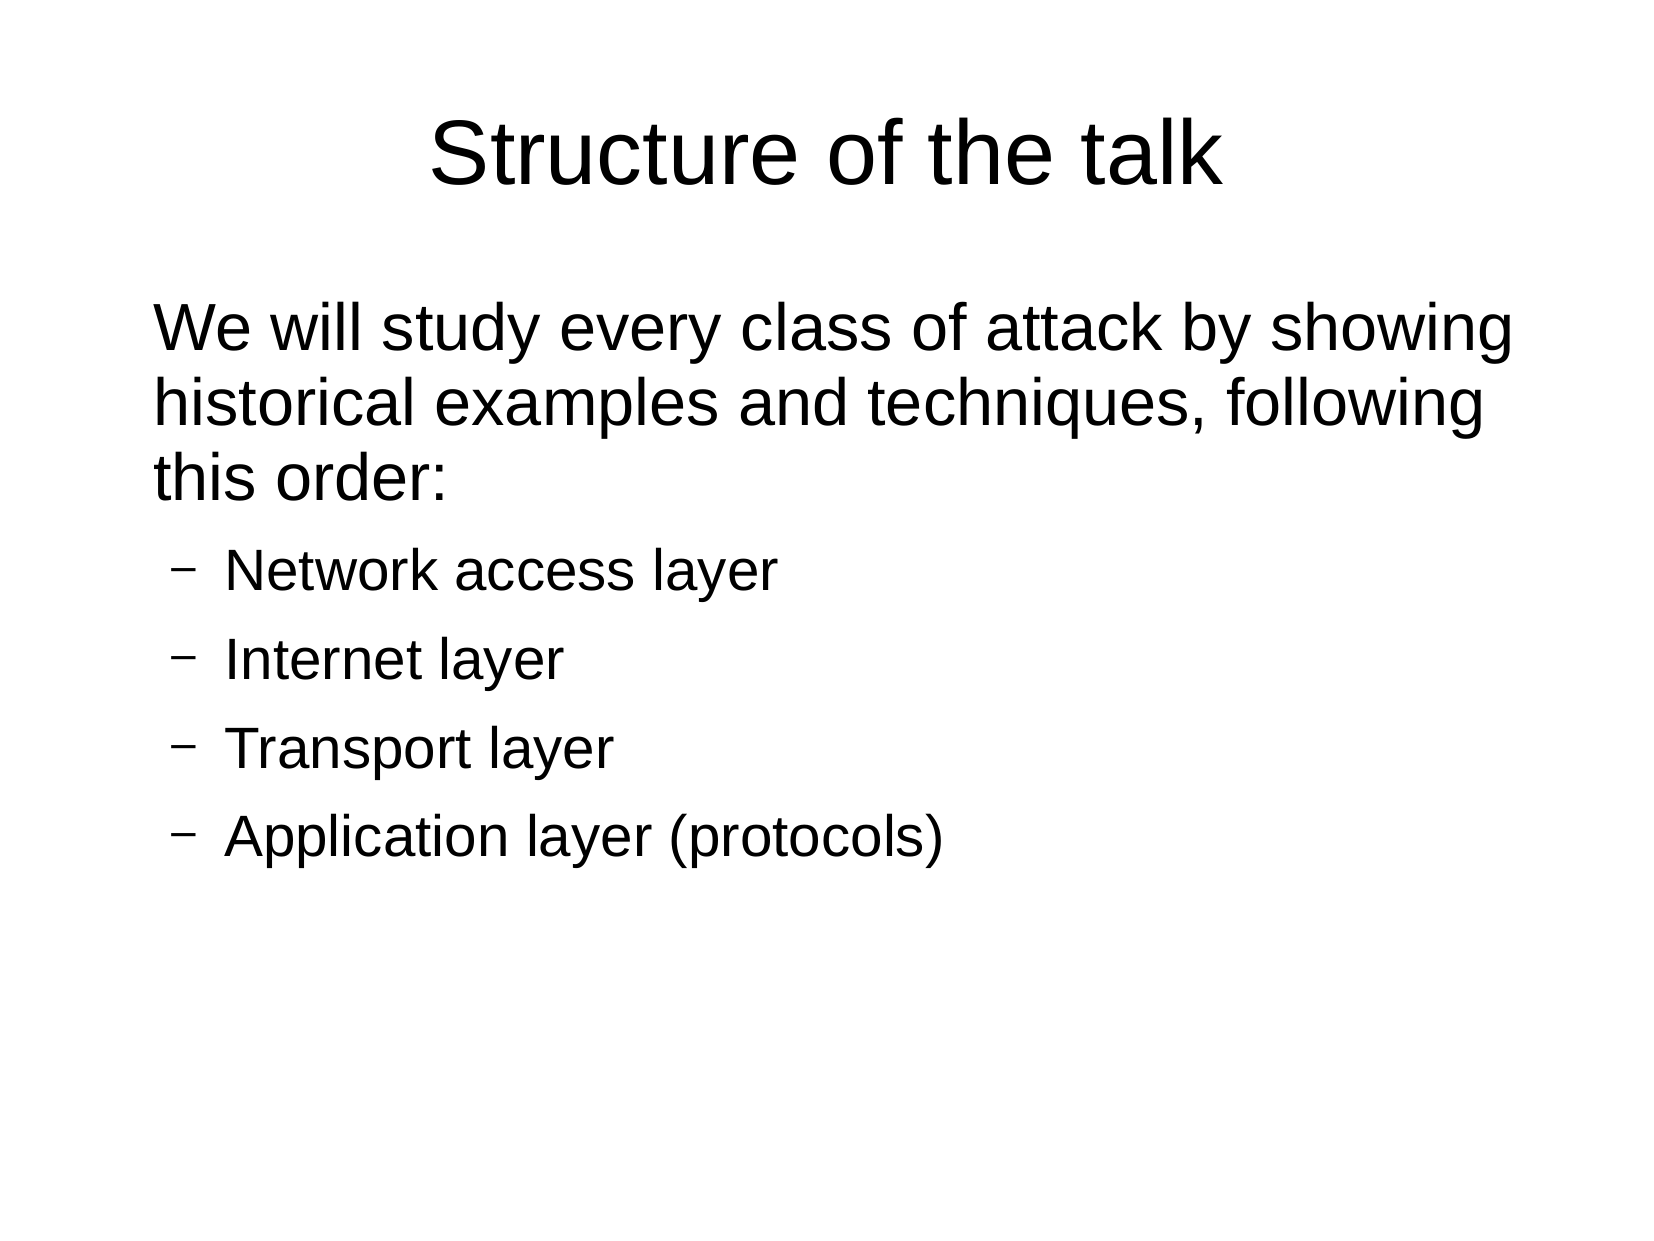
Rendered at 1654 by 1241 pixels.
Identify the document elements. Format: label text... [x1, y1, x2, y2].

list We will study every class of attack by showing historical examples and techniques, following this order: Network access layer Internet layer Transport layer Application layer (protocols) [82, 290, 1571, 1010]
title Structure of the talk [82, 49, 1571, 257]
